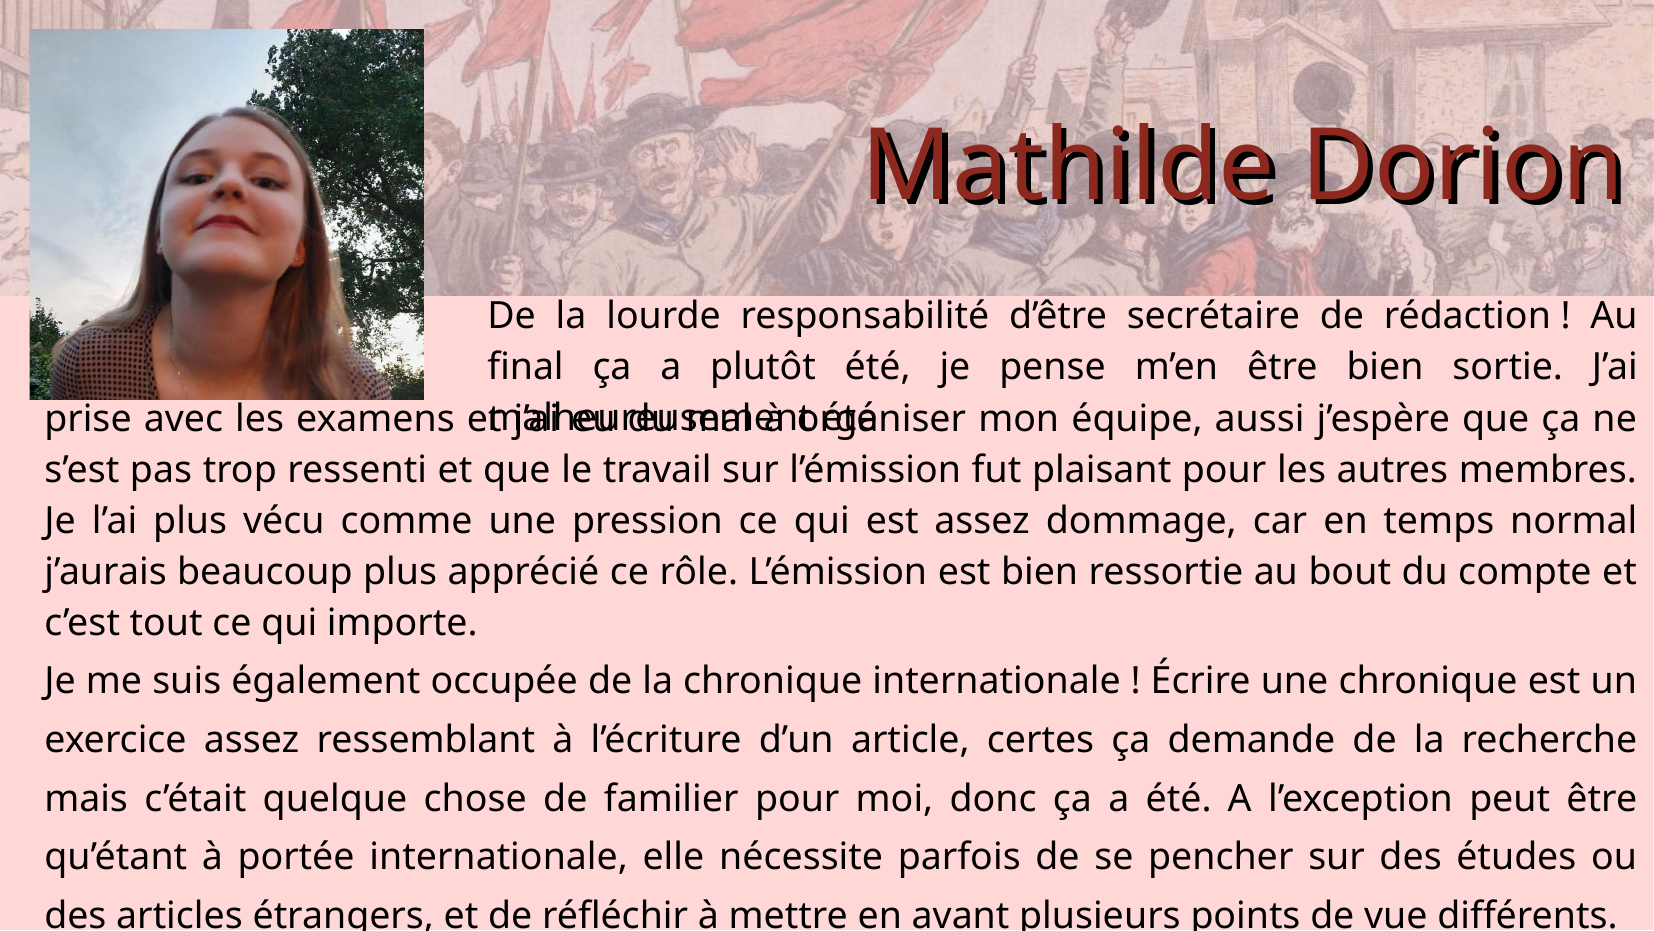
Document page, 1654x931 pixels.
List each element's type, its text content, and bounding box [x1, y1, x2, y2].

text_box De la lourde responsabilité d’être secrétaire de rédaction ! Au final ça a plutôt été, je pense m’en être bien sortie. J’ai malheureusement été [472, 281, 1654, 383]
picture [0, 0, 1654, 383]
text_box Mathilde Dorion [856, 25, 1630, 281]
text_box prise avec les examens et j’ai eu du mal à organiser mon équipe, aussi j’espère que ça ne s’est pas trop ressenti et que le travail sur l’émission fut plaisant pour les autres membres. Je l’ai plus vécu comme une pression ce qui est assez dommage, car en temps normal j’aurais beaucoup plus apprécié ce rôle. L’émission est bien ressortie au bout du compte et c’est tout ce qui importe. Je me suis également occupée de la chronique internationale ! Écrire une chronique est un exercice assez ressemblant à l’écriture d’un article, certes ça demande de la recherche mais c’était quelque chose de familier pour moi, donc ça a été. A l’exception peut être qu’étant à portée internationale, elle nécessite parfois de se pencher sur des études ou des articles étrangers, et de réfléchir à mettre en avant plusieurs points de vue différents. [29, 383, 1654, 931]
